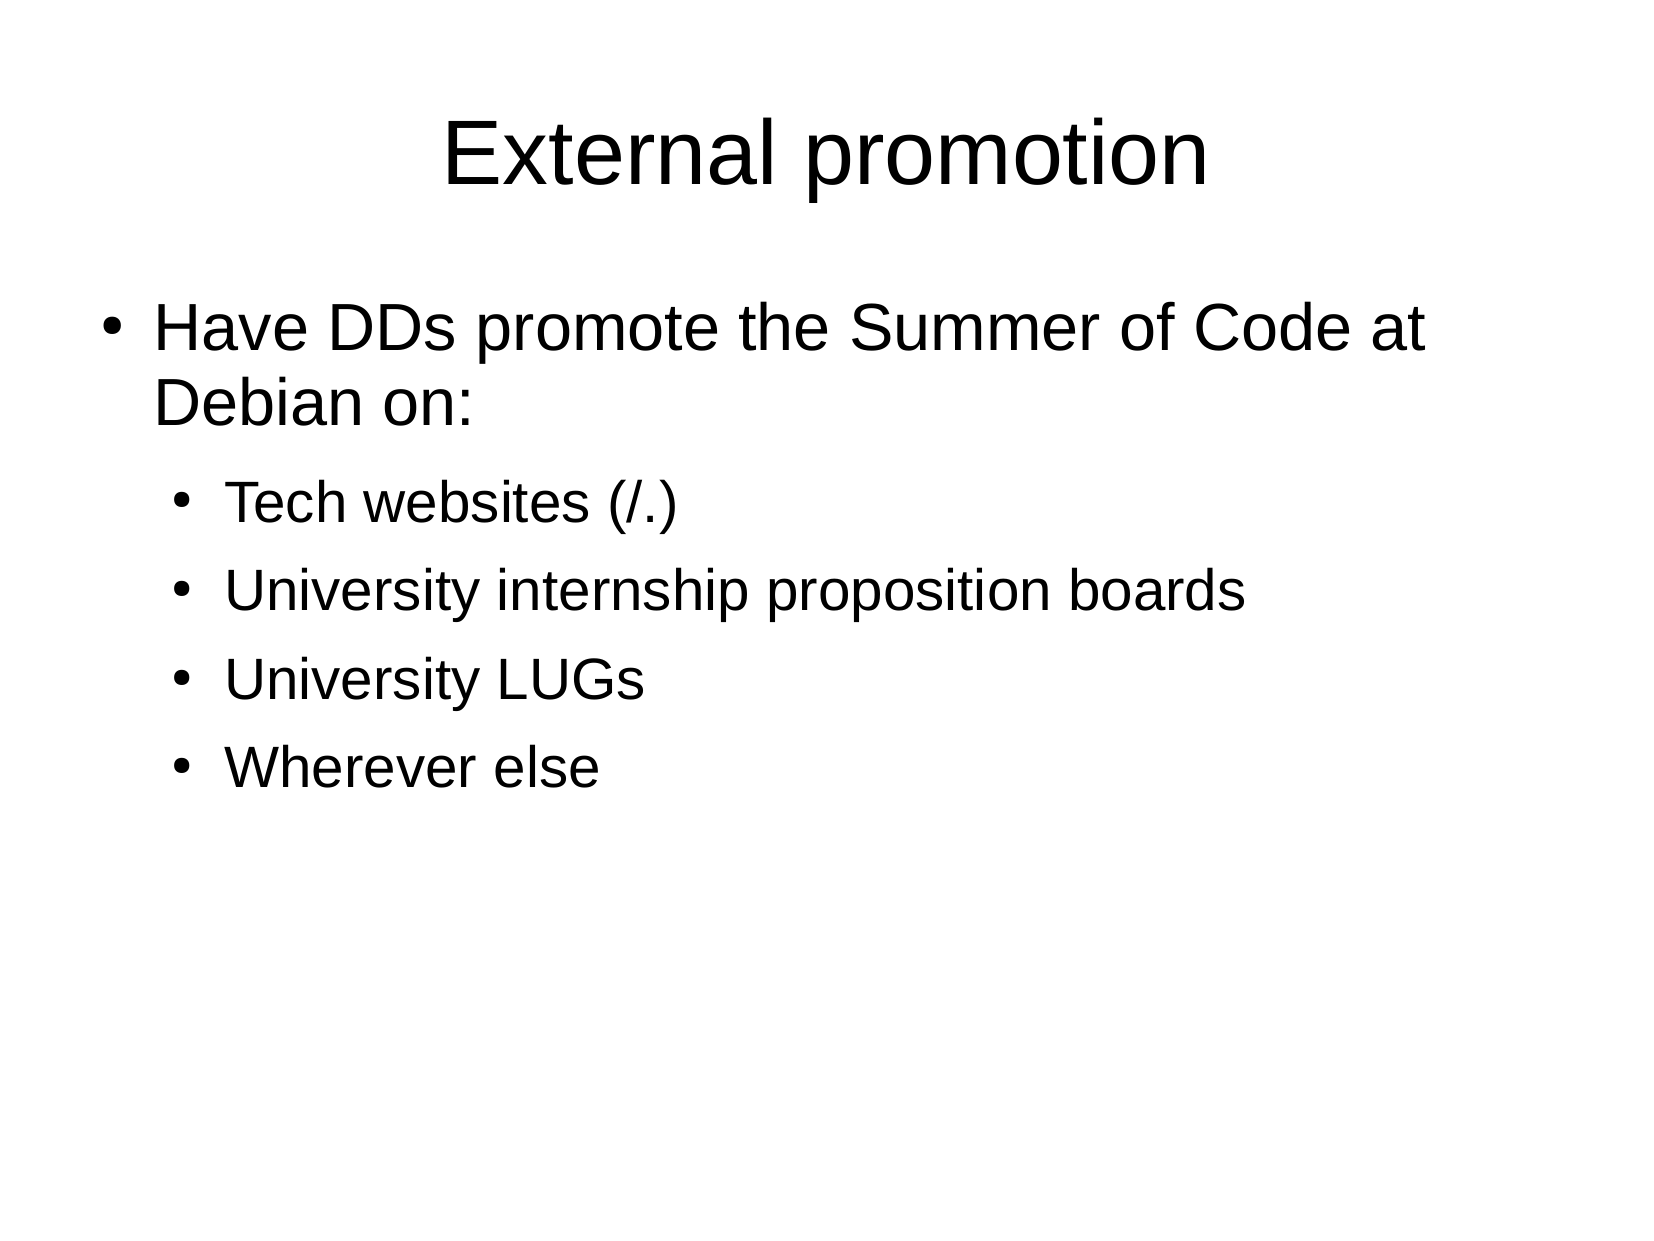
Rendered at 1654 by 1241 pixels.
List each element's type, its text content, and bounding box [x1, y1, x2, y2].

title External promotion [82, 49, 1571, 257]
list Have DDs promote the Summer of Code at Debian on: Tech websites (/.) University internship proposition boards University LUGs Wherever else [82, 290, 1571, 1109]
